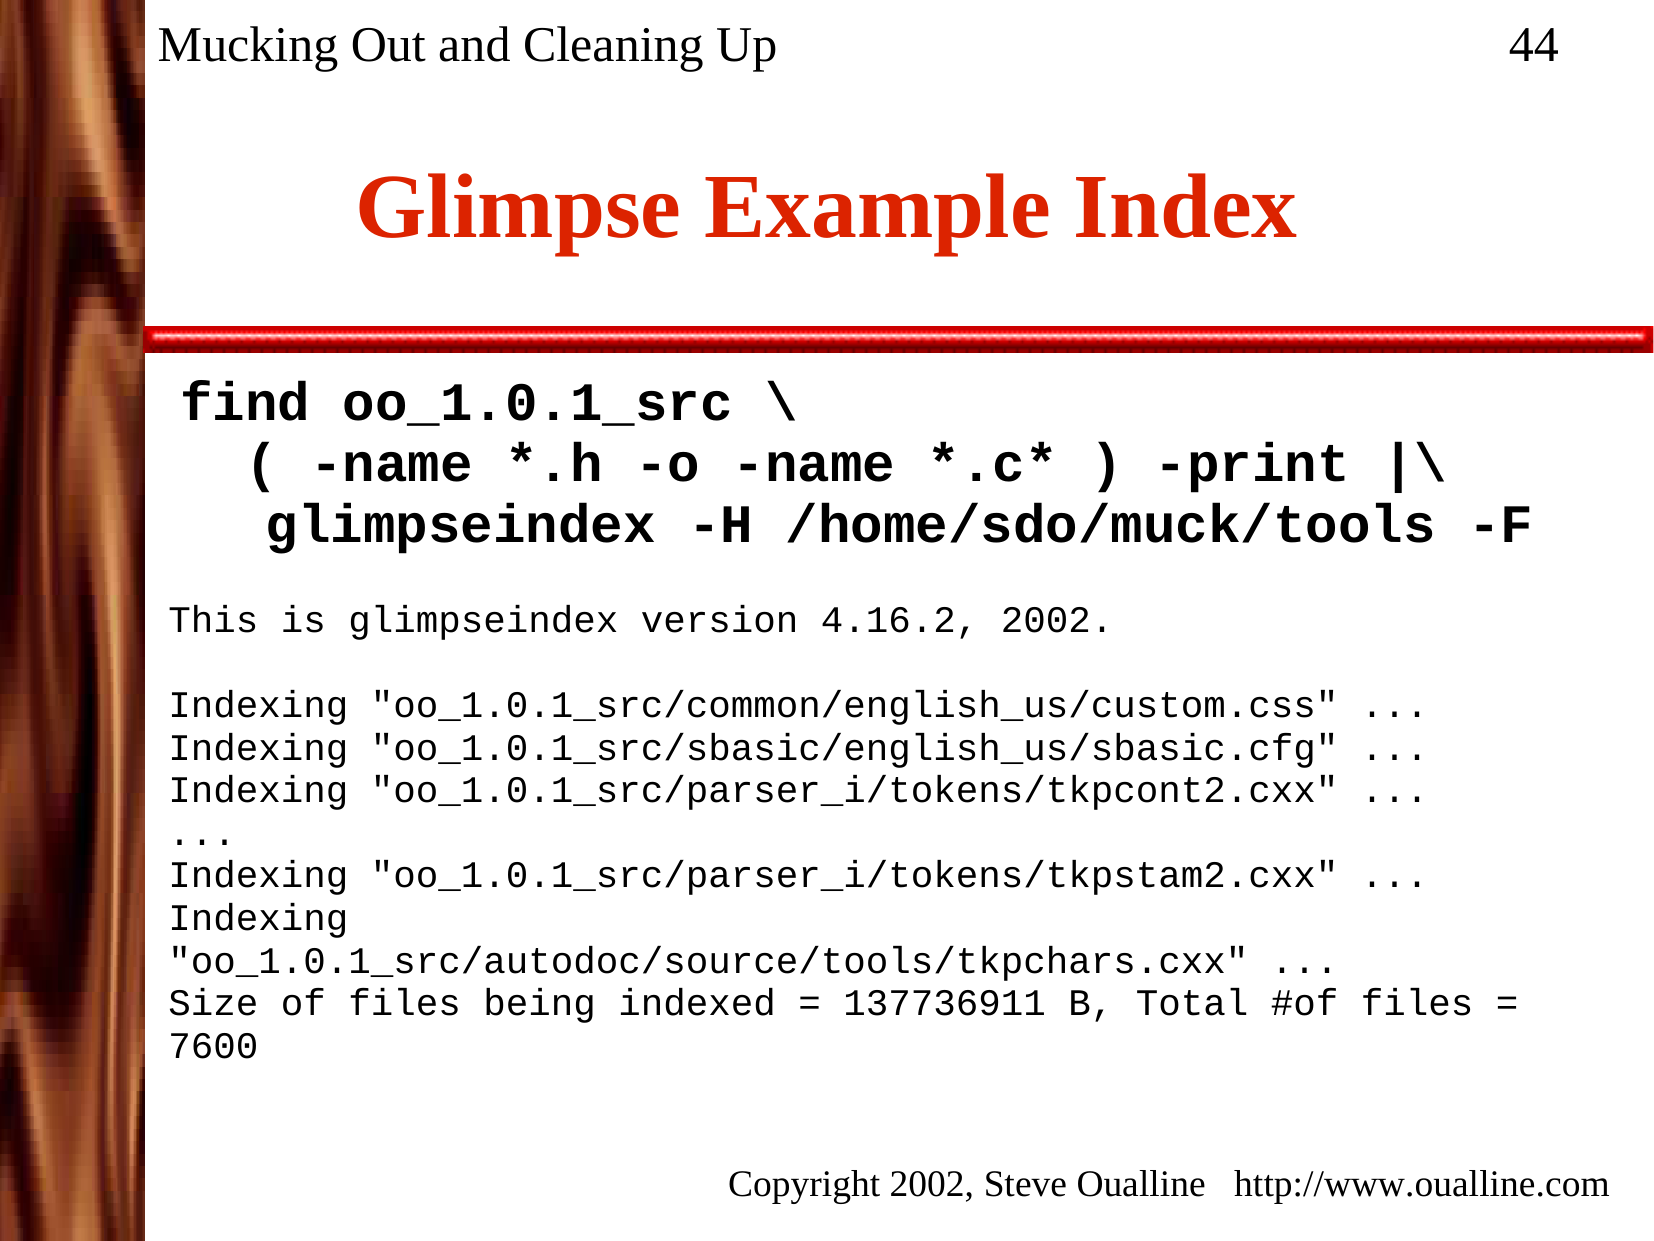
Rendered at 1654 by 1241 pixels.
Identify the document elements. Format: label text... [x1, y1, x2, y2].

list find oo_1.0.1_src \ ( -name *.h -o -name *.c* ) -print |\ glimpseindex -H /home/sdo/muck/tools -F This is glimpseindex version 4.16.2, 2002. Indexing "oo_1.0.1_src/common/english_us/custom.css" ... Indexing "oo_1.0.1_src/sbasic/english_us/sbasic.cfg" ... Indexing "oo_1.0.1_src/parser_i/tokens/tkpcont2.cxx" ... ... Indexing "oo_1.0.1_src/parser_i/tokens/tkpstam2.cxx" ... Indexing "oo_1.0.1_src/autodoc/source/tools/tkpchars.cxx" ... Size of files being indexed = 137736911 B, Total #of files = 7600 [168, 374, 1537, 1164]
title Glimpse Example Index [121, 102, 1534, 310]
picture [0, 0, 1654, 1241]
